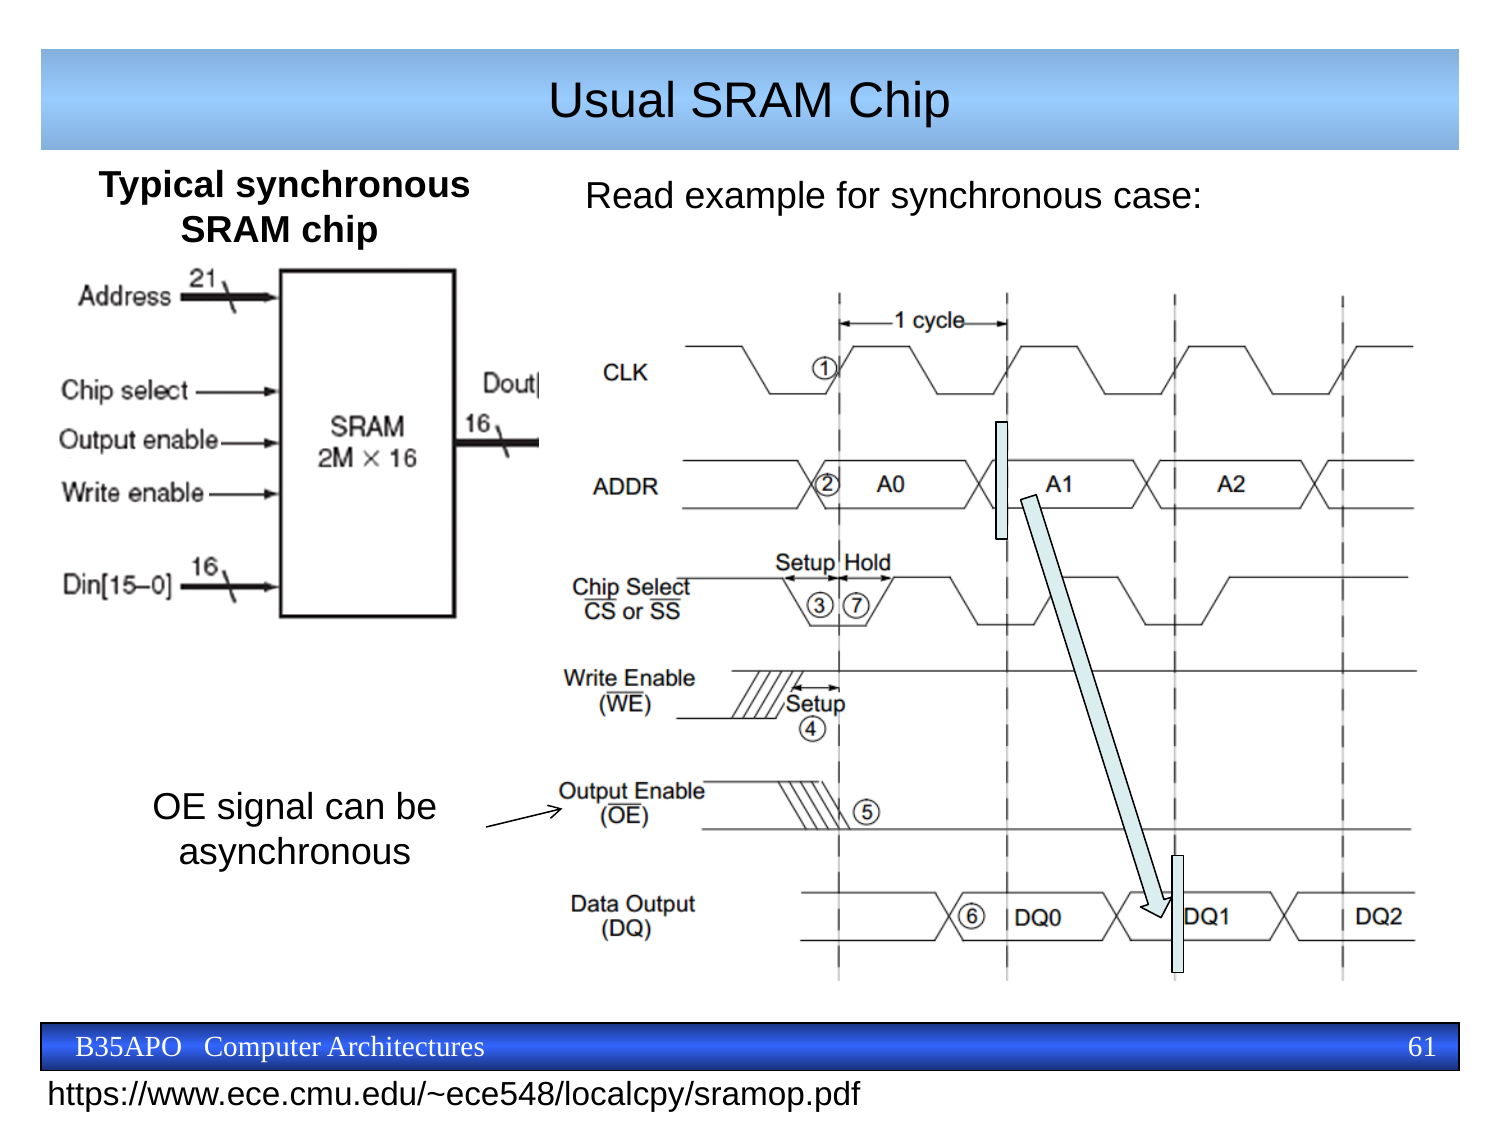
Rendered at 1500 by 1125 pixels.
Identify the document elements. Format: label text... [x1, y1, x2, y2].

title Usual SRAM Chip [41, 49, 1459, 150]
text_box [1020, 494, 1184, 973]
text_box https://www.ece.cmu.edu/~ece548/localcpy/sramop.pdf [32, 1065, 1416, 1120]
text_box OE signal can be asynchronous [137, 774, 453, 880]
text_box Read example for synchronous case: [570, 163, 1218, 224]
text_box Typical synchronous SRAM chip [84, 152, 486, 258]
text_box [996, 421, 1008, 539]
picture [51, 257, 1430, 981]
